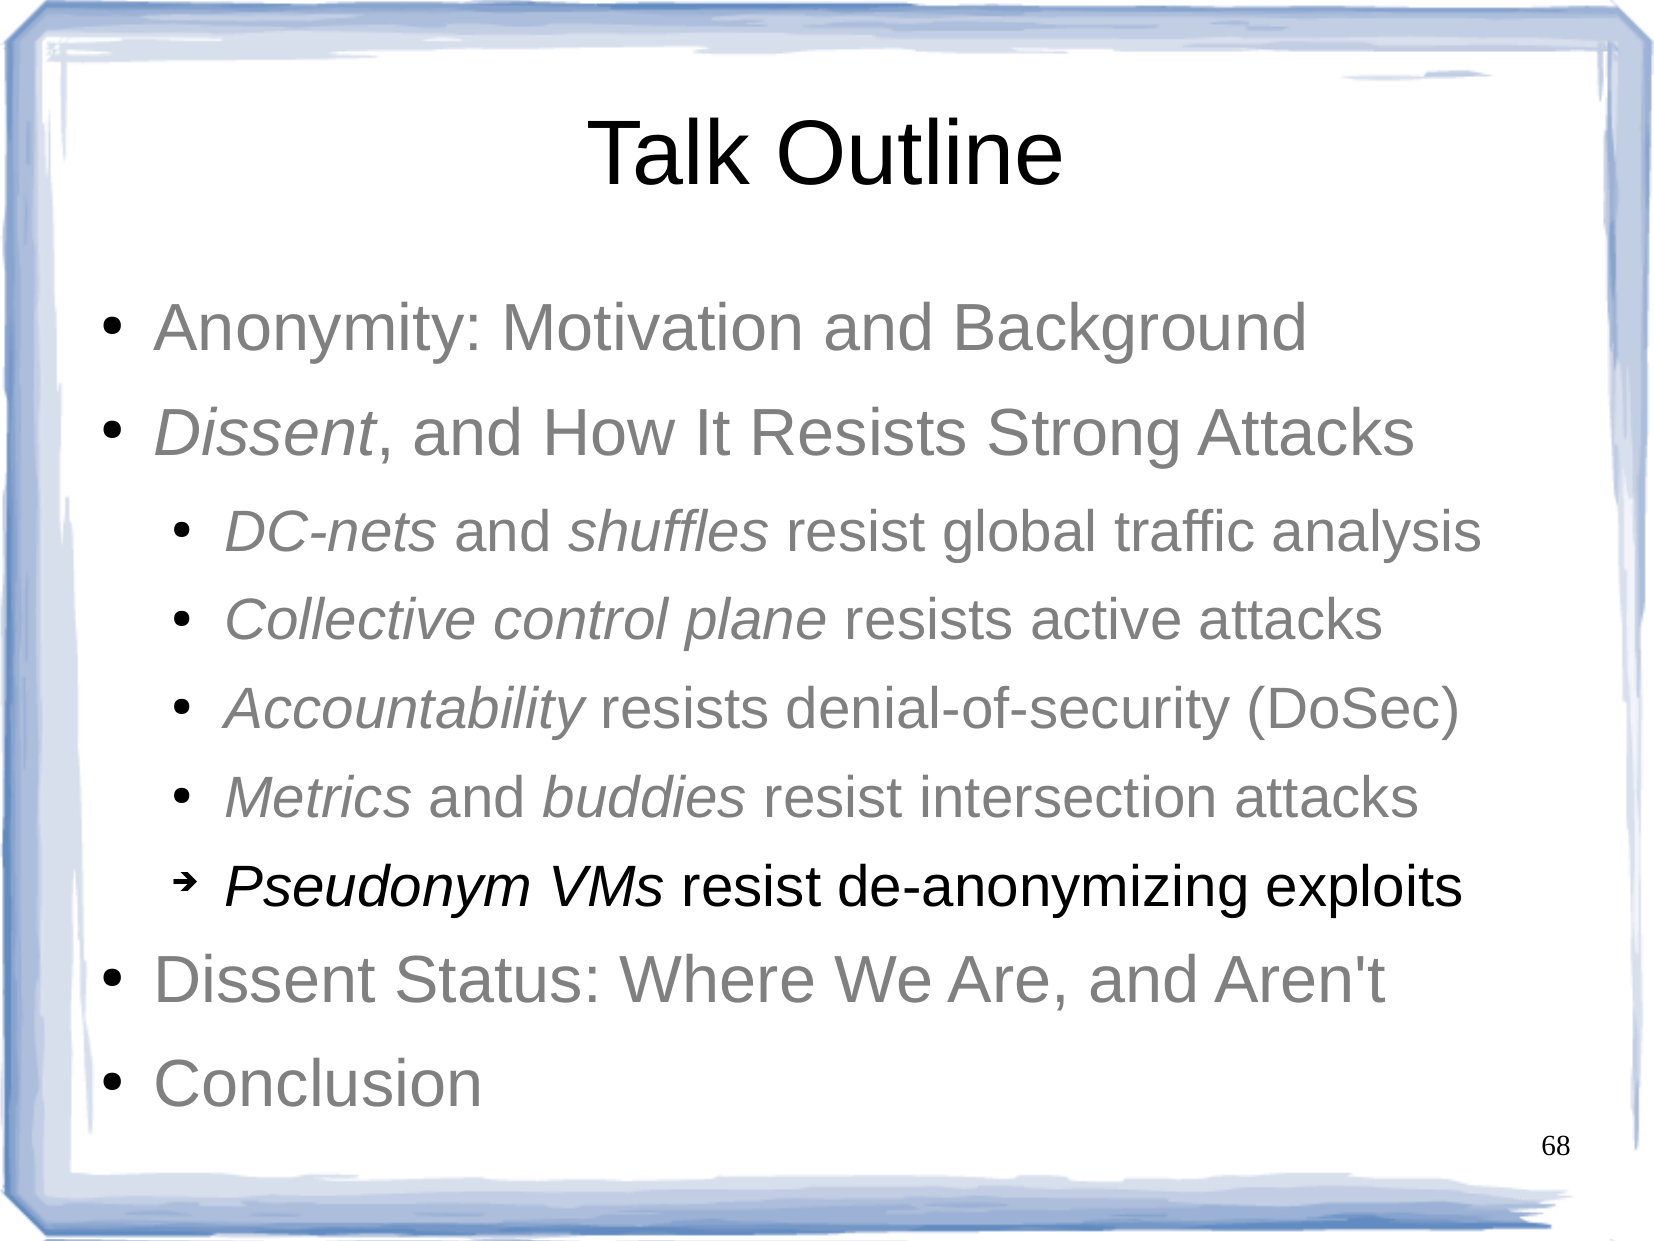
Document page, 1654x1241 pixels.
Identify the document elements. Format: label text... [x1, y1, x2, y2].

title Talk Outline [82, 49, 1571, 257]
picture [0, 0, 1654, 1241]
list Anonymity: Motivation and Background Dissent, and How It Resists Strong Attacks DC-nets and shuffles resist global traffic analysis Collective control plane resists active attacks Accountability resists denial-of-security (DoSec) Metrics and buddies resist intersection attacks Pseudonym VMs resist de-anonymizing exploits Dissent Status: Where We Are, and Aren't Conclusion [82, 290, 1571, 1120]
